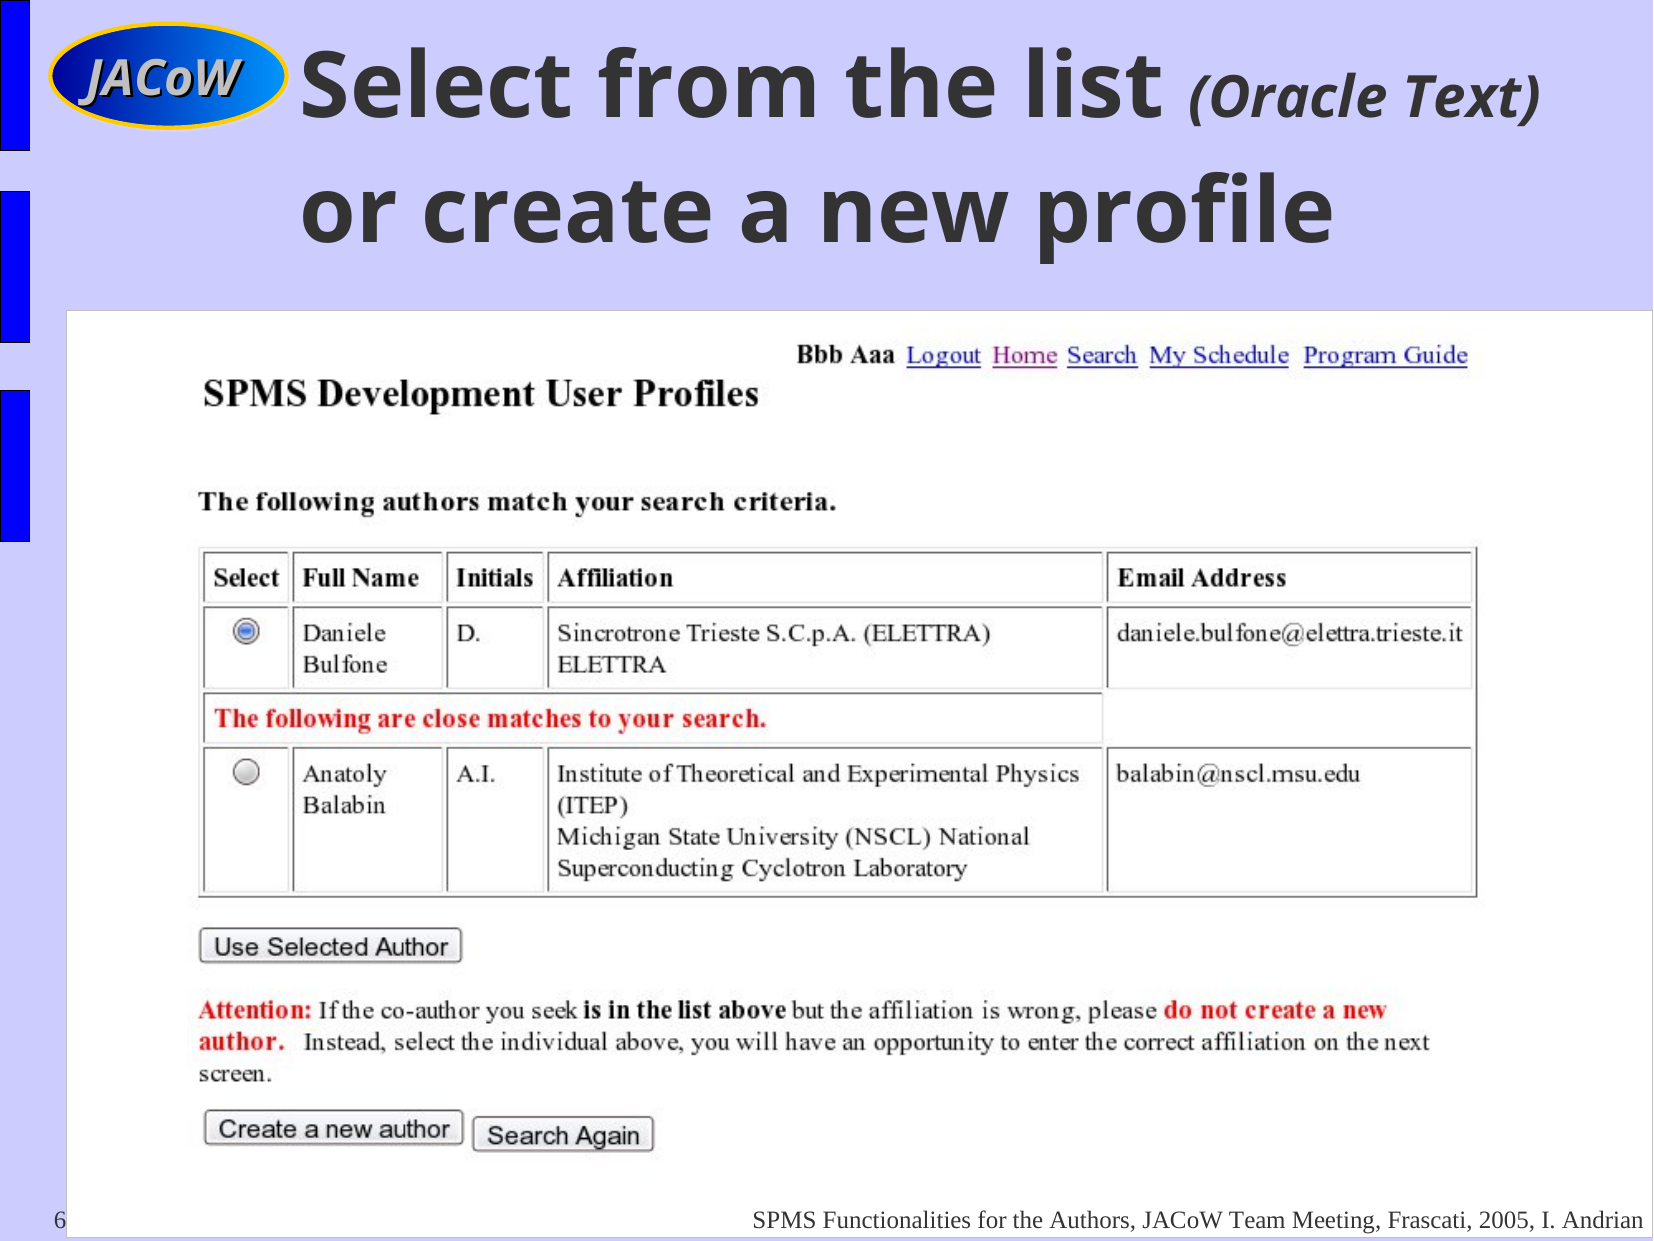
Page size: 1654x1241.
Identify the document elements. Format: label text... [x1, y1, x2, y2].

picture [187, 327, 1486, 1186]
title Select from the list (Oracle Text) or create a new profile [299, 19, 1650, 283]
